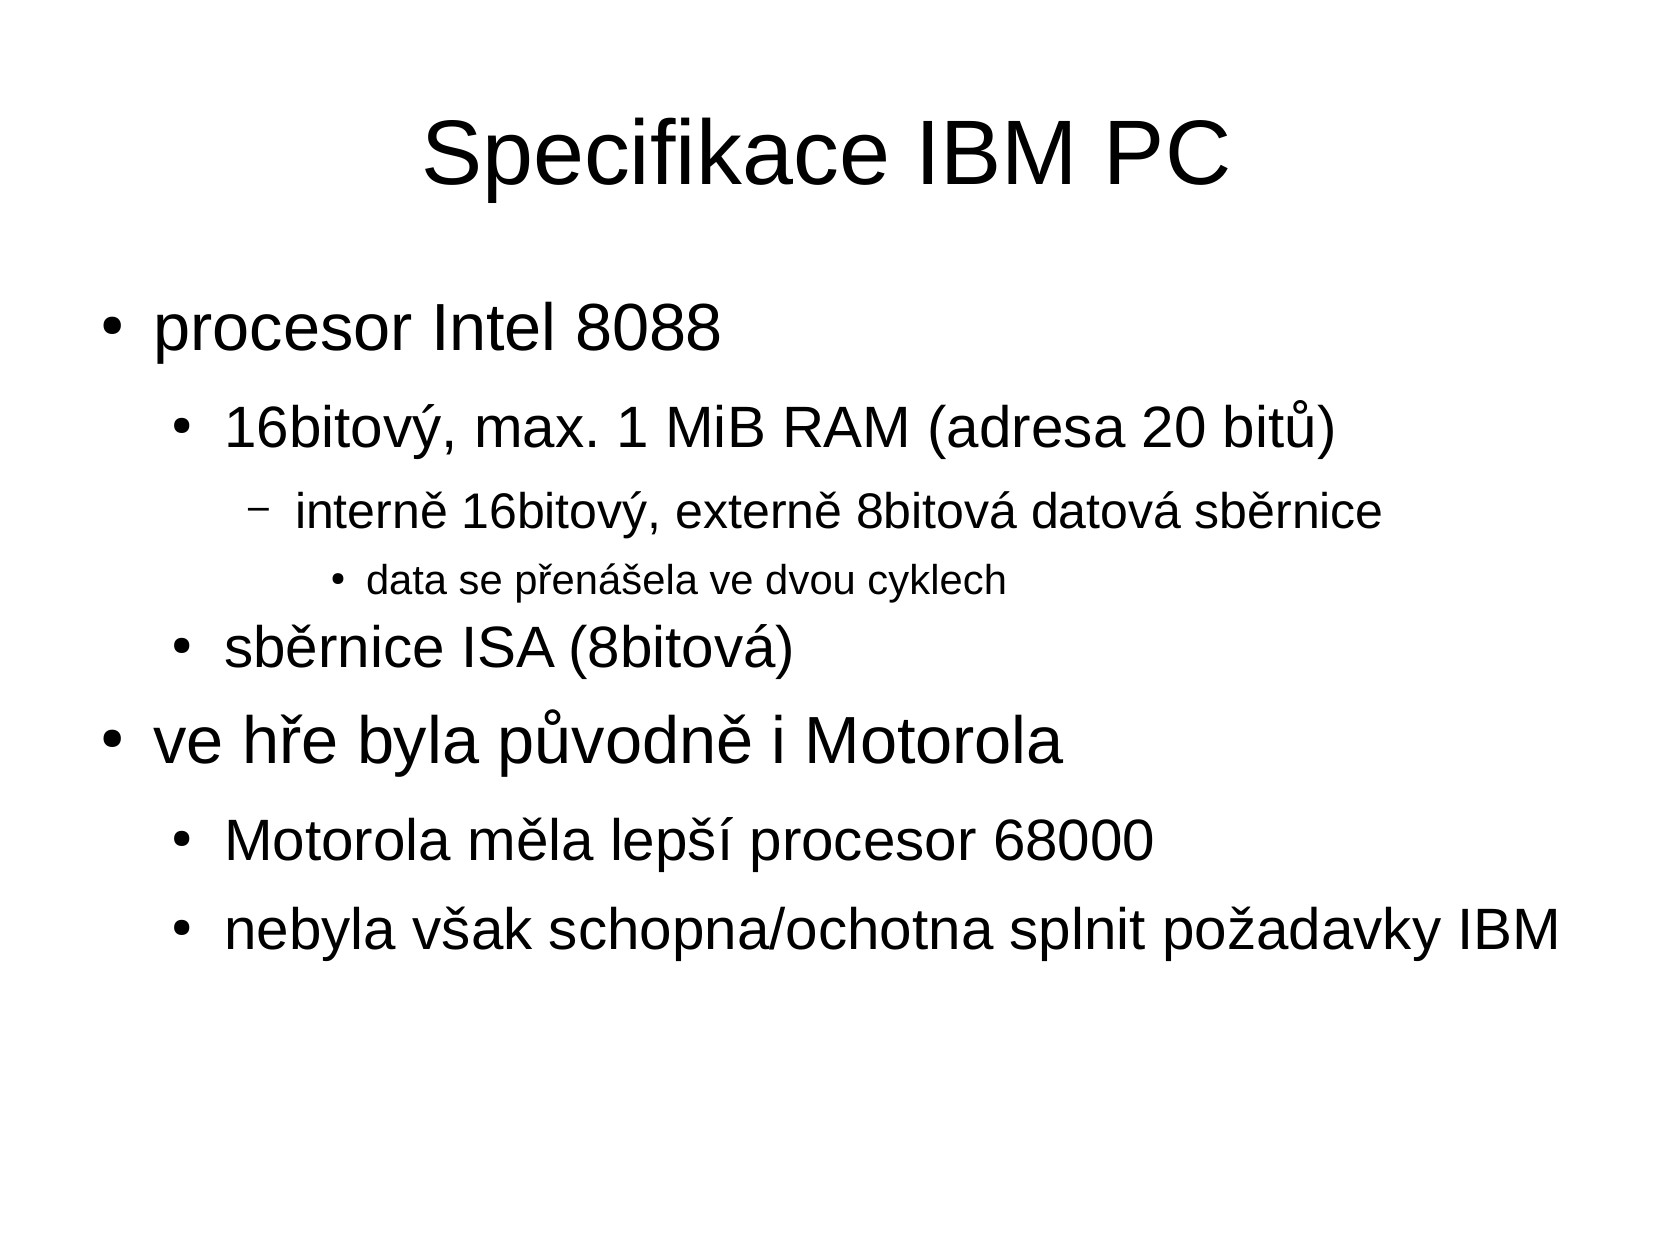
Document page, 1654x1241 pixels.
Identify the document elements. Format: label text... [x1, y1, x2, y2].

list procesor Intel 8088 16bitový, max. 1 MiB RAM (adresa 20 bitů) interně 16bitový, externě 8bitová datová sběrnice data se přenášela ve dvou cyklech sběrnice ISA (8bitová) ve hře byla původně i Motorola Motorola měla lepší procesor 68000 nebyla však schopna/ochotna splnit požadavky IBM [82, 290, 1571, 1109]
title Specifikace IBM PC [82, 49, 1571, 257]
